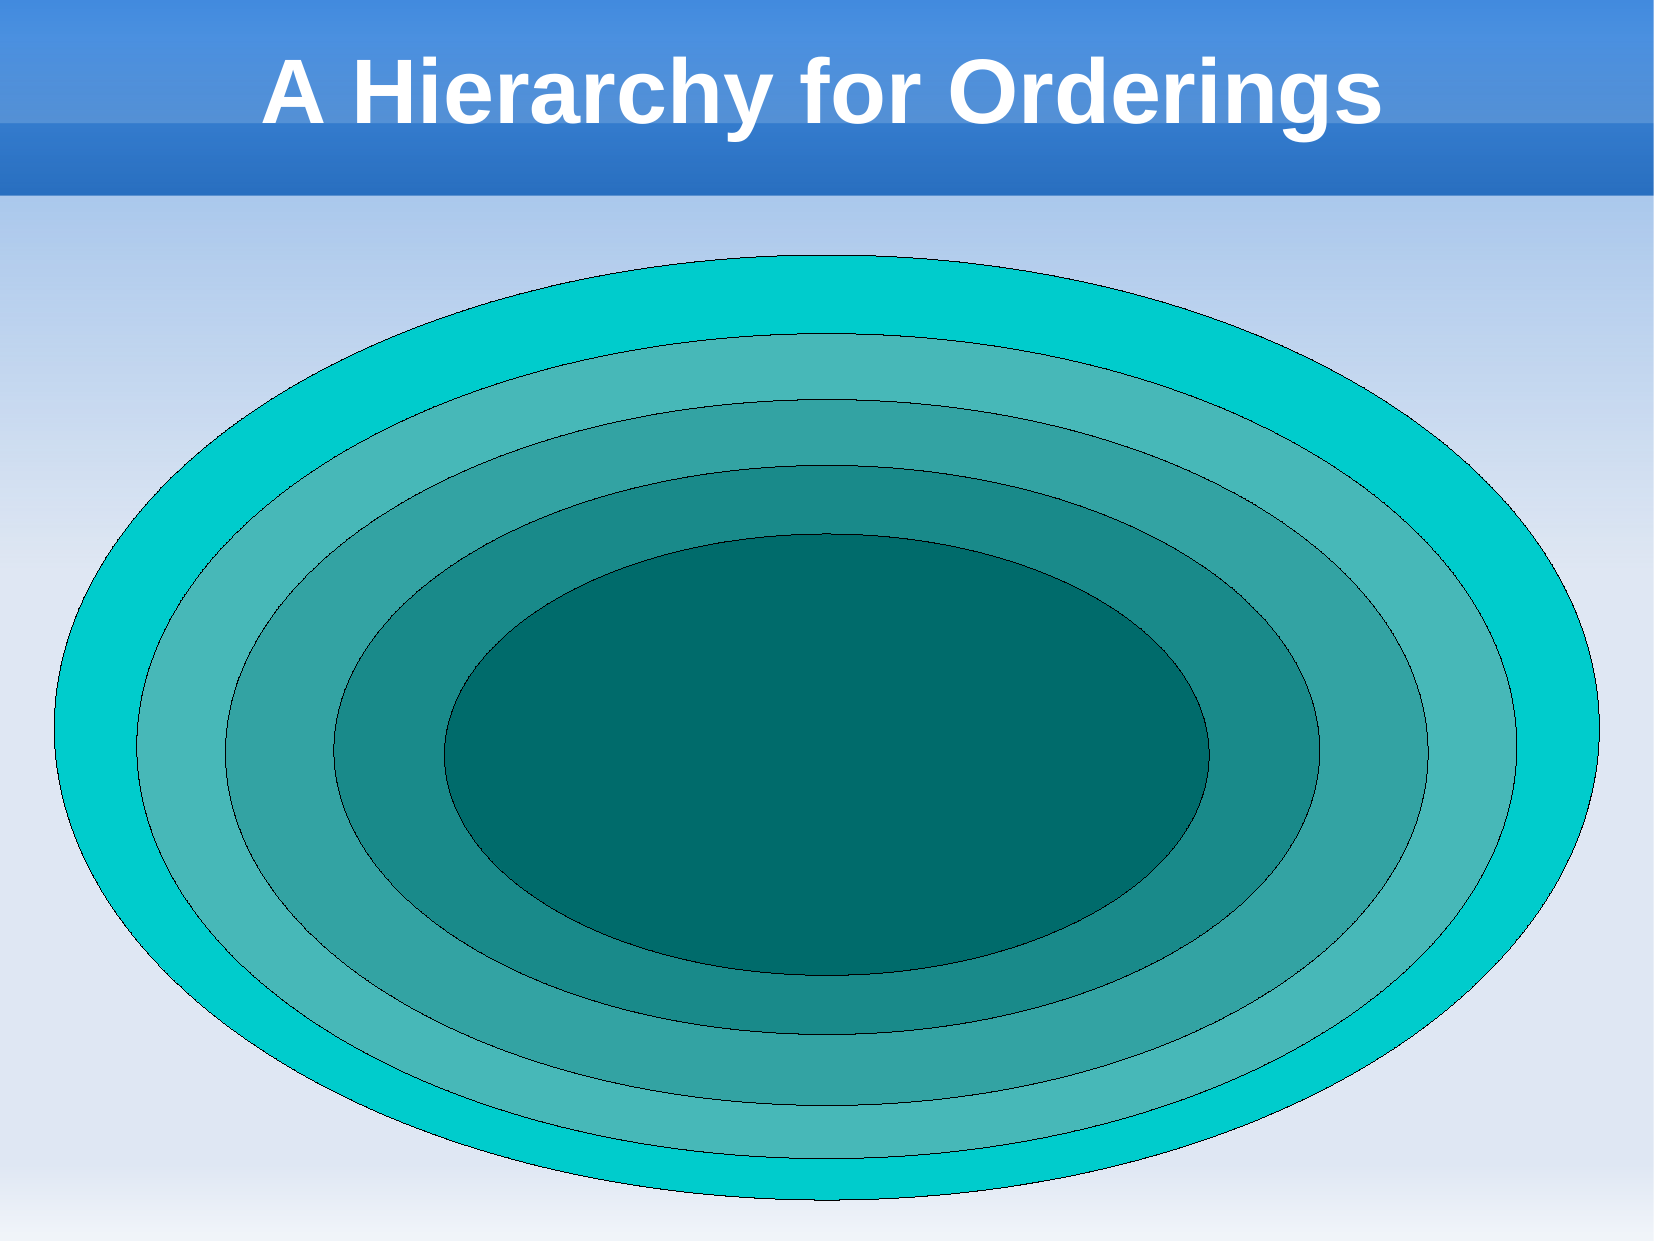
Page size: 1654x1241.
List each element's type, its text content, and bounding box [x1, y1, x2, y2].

picture [0, 0, 1654, 1241]
title A Hierarchy for Orderings [59, 0, 1588, 188]
text_box [54, 255, 1600, 1201]
